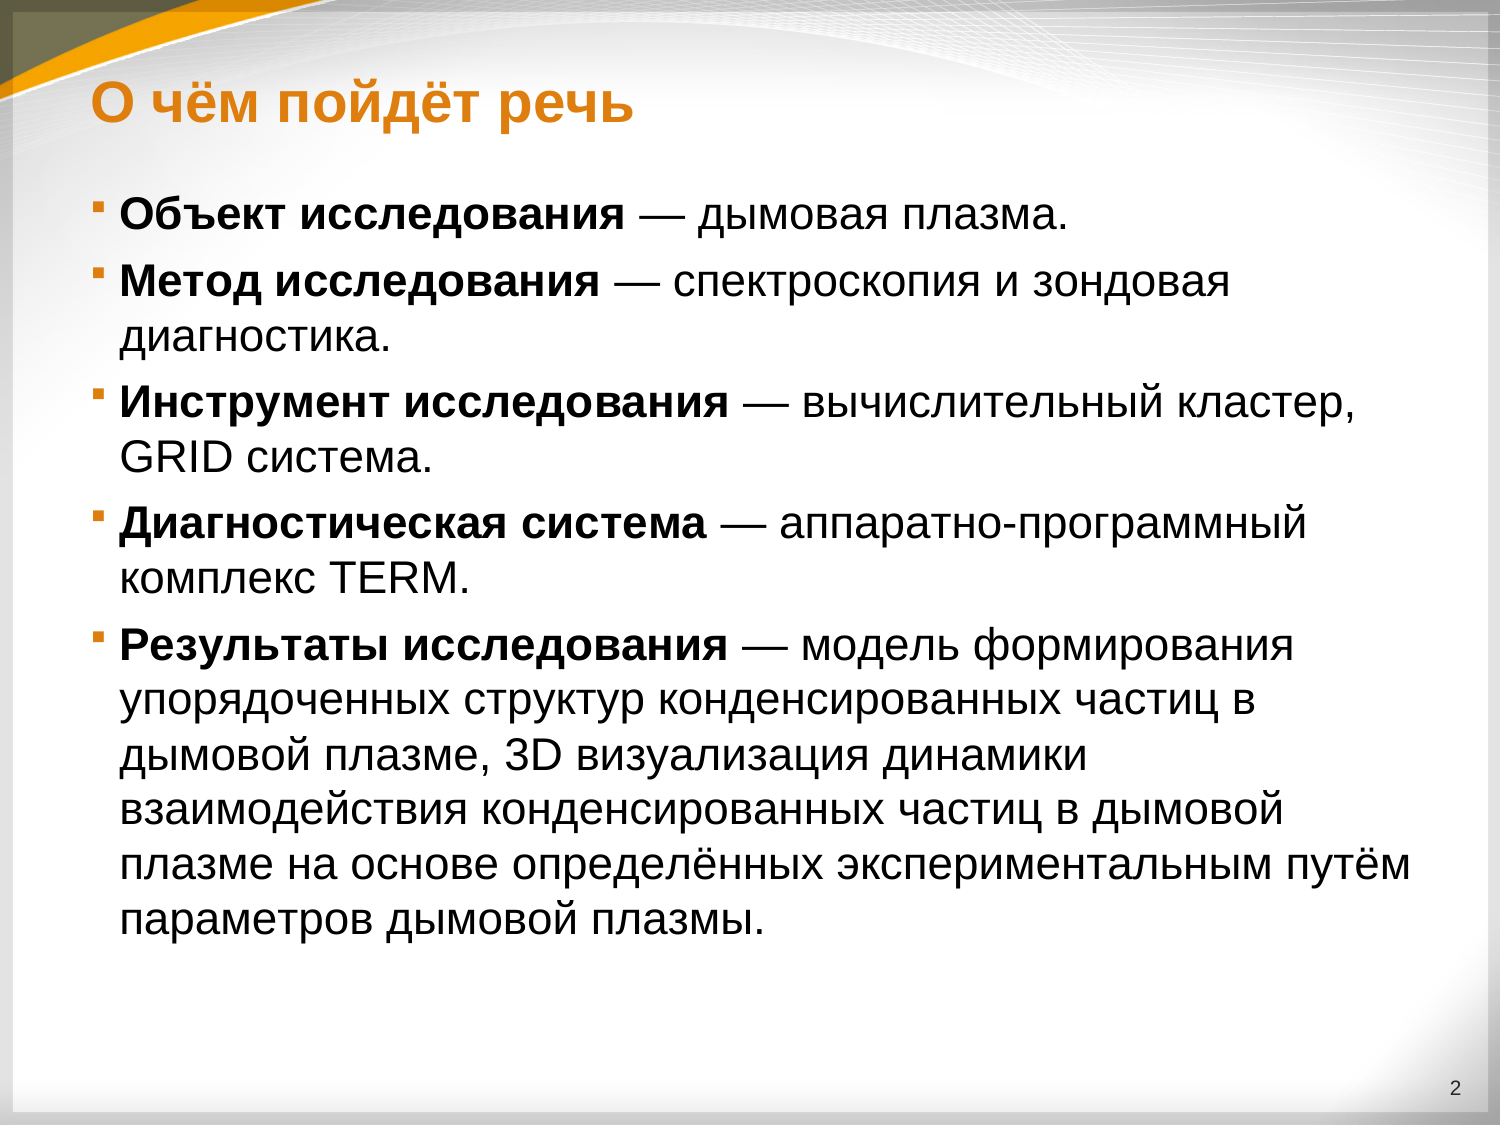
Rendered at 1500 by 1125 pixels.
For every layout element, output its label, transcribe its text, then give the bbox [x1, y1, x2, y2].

picture [0, 0, 1500, 1125]
text_box <номер> [1417, 1057, 1494, 1118]
list Объект исследования — дымовая плазма. Метод исследования — спектроскопия и зондовая диагностика. Инструмент исследования — вычислительный кластер, GRID система. Диагностическая система — аппаратно-программный комплекс TERM. Результаты исследования — модель формирования упорядоченных структур конденсированных частиц в дымовой плазме, 3D визуализация динамики взаимодействия конденсированных частиц в дымовой плазме на основе определённых экспериментальным путём параметров дымовой плазмы. [74, 176, 1463, 1005]
title О чём пойдёт речь [74, 26, 1463, 172]
